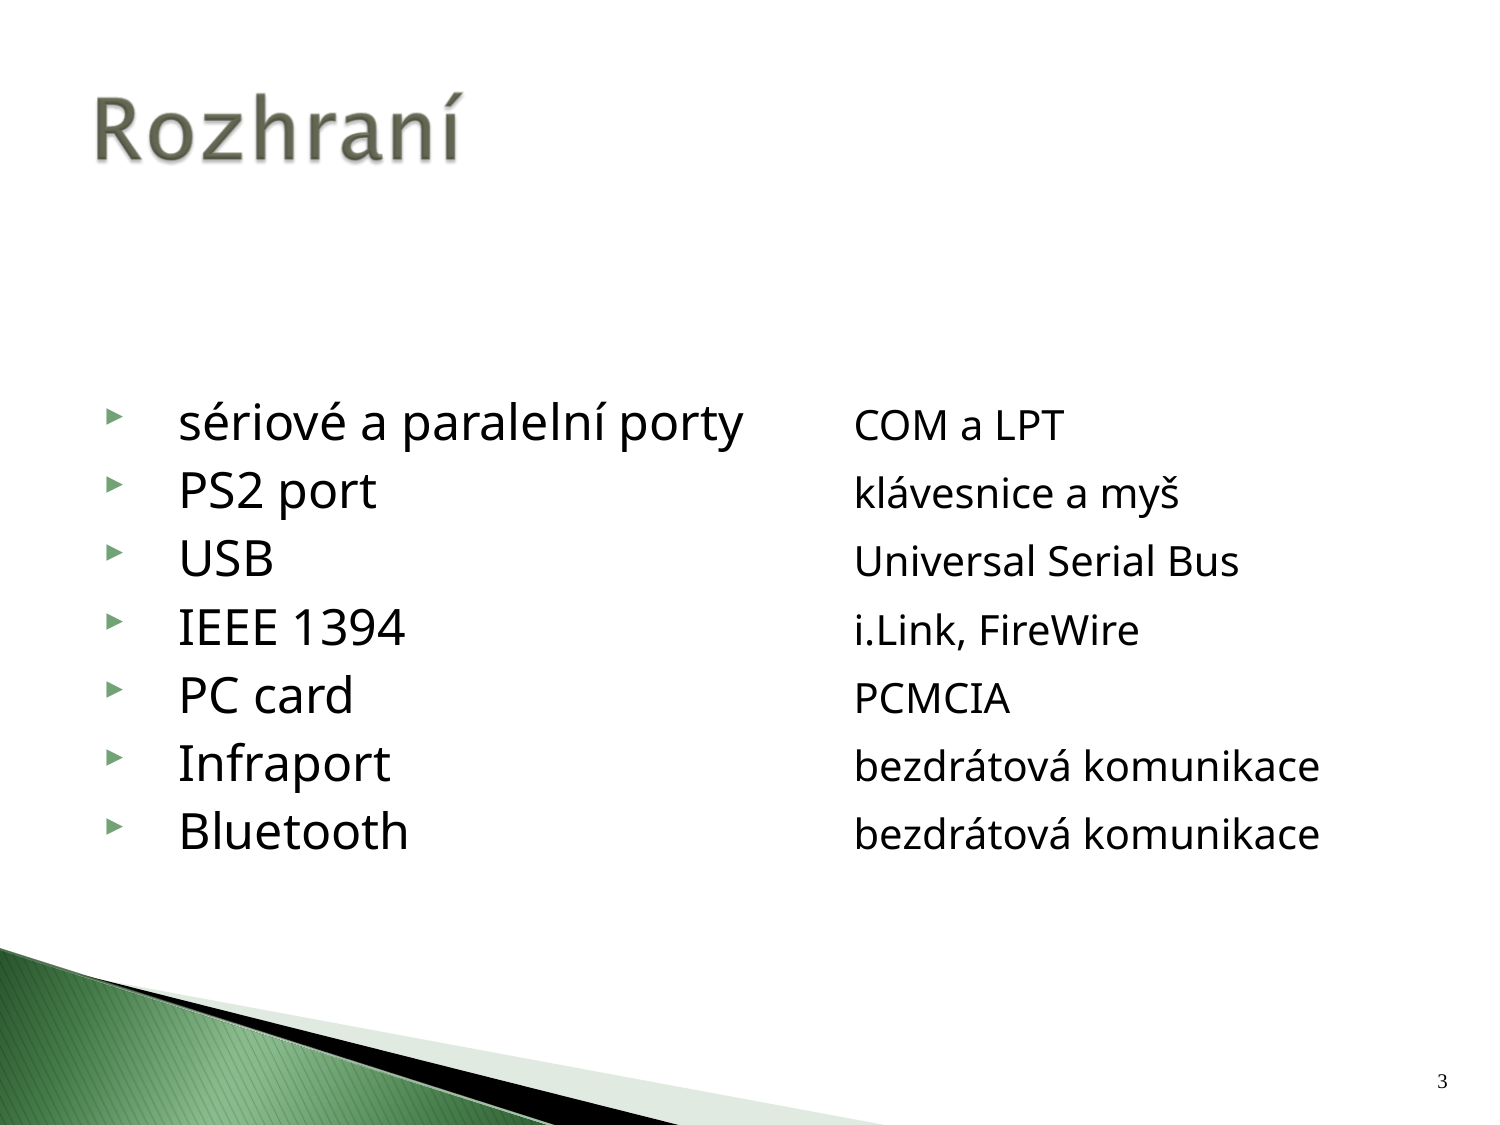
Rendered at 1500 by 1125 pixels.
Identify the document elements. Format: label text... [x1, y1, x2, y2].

text_box [32, 43, 553, 234]
picture [0, 946, 559, 1125]
list sériové a paralelní porty COM a LPT PS2 port klávesnice a myš USB Universal Serial Bus IEEE 1394 i.Link, FireWire PC card PCMCIA Infraport bezdrátová komunikace Bluetooth bezdrátová komunikace [88, 314, 1418, 1024]
text_box <číslo> [1149, 1025, 1463, 1101]
